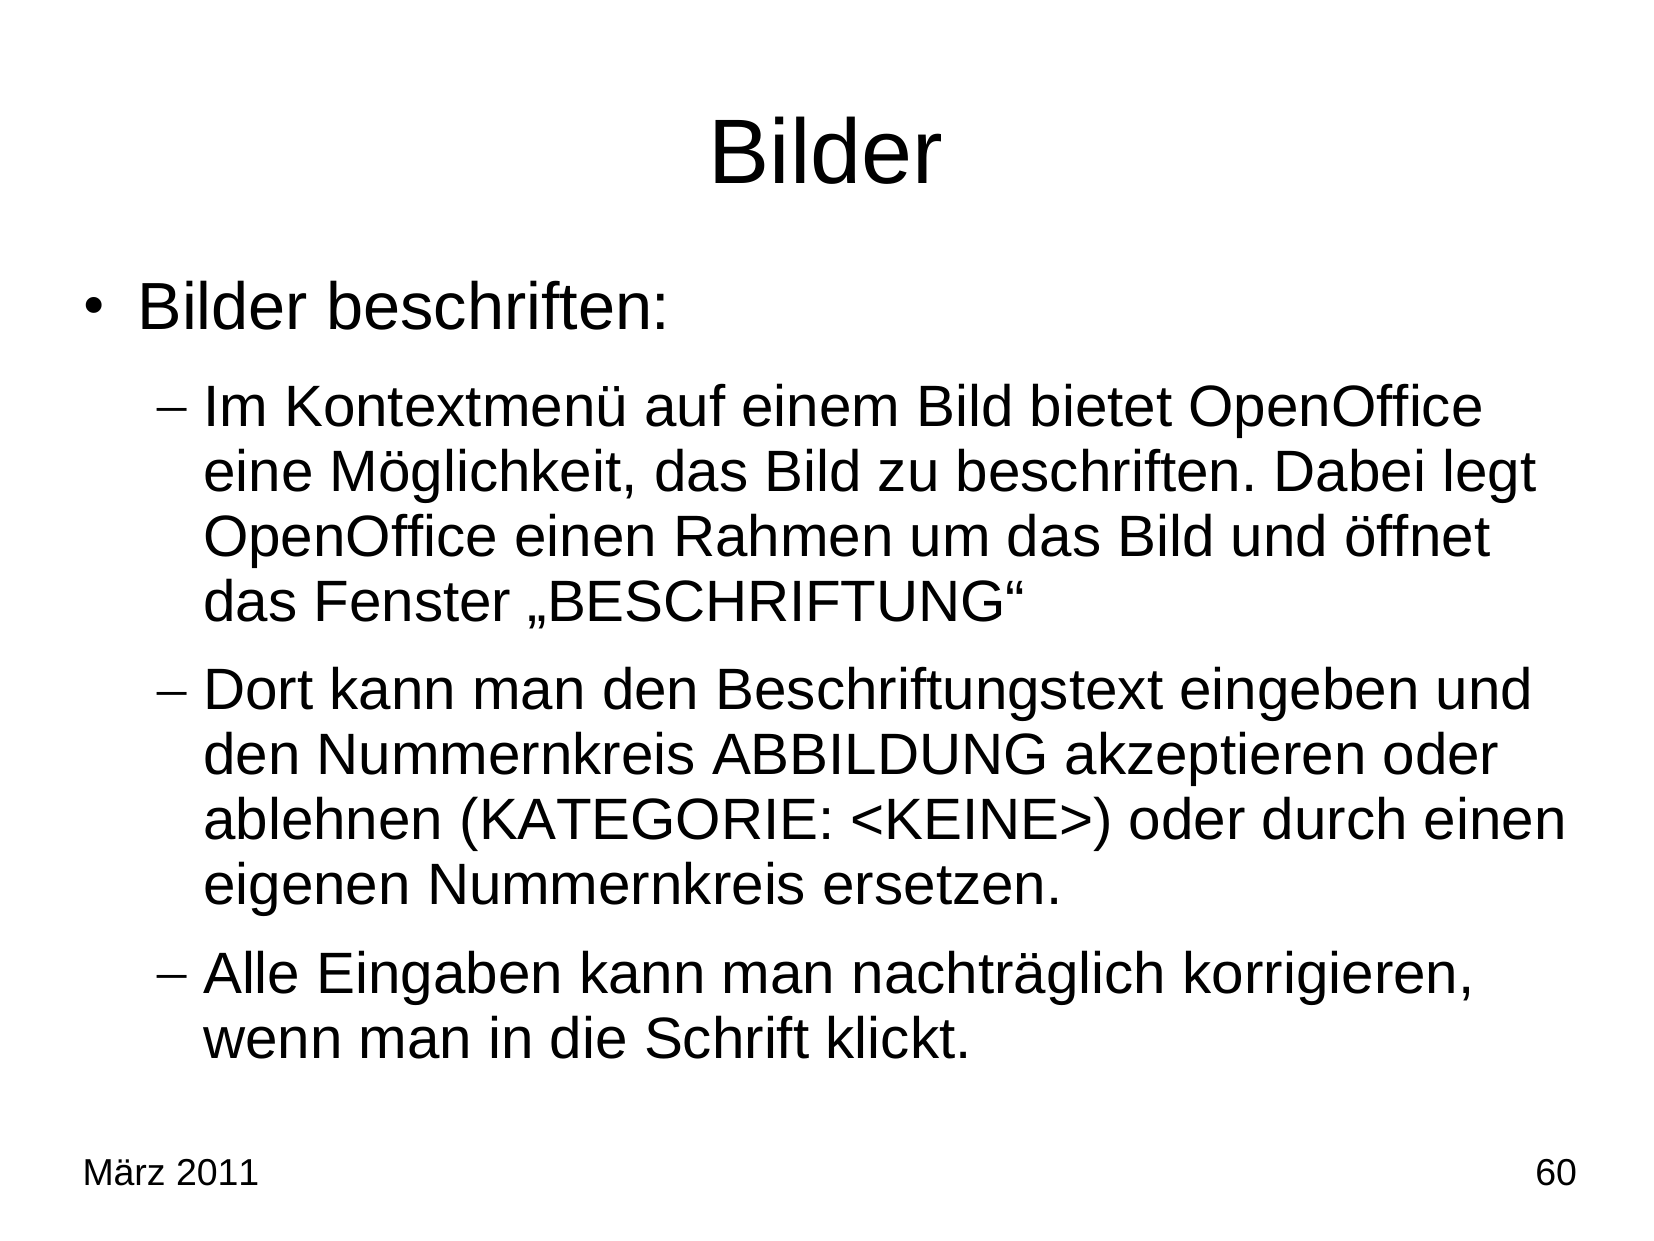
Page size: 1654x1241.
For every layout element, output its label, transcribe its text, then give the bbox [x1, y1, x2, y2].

title Bilder [82, 49, 1571, 257]
list Bilder beschriften: Im Kontextmenü auf einem Bild bietet OpenOffice eine Möglichkeit, das Bild zu beschriften. Dabei legt OpenOffice einen Rahmen um das Bild und öffnet das Fenster „BESCHRIFTUNG“ Dort kann man den Beschriftungstext eingeben und den Nummernkreis ABBILDUNG akzeptieren oder ablehnen (KATEGORIE: <KEINE>) oder durch einen eigenen Nummernkreis ersetzen. Alle Eingaben kann man nachträglich korrigieren, wenn man in die Schrift klickt. [82, 265, 1571, 1084]
